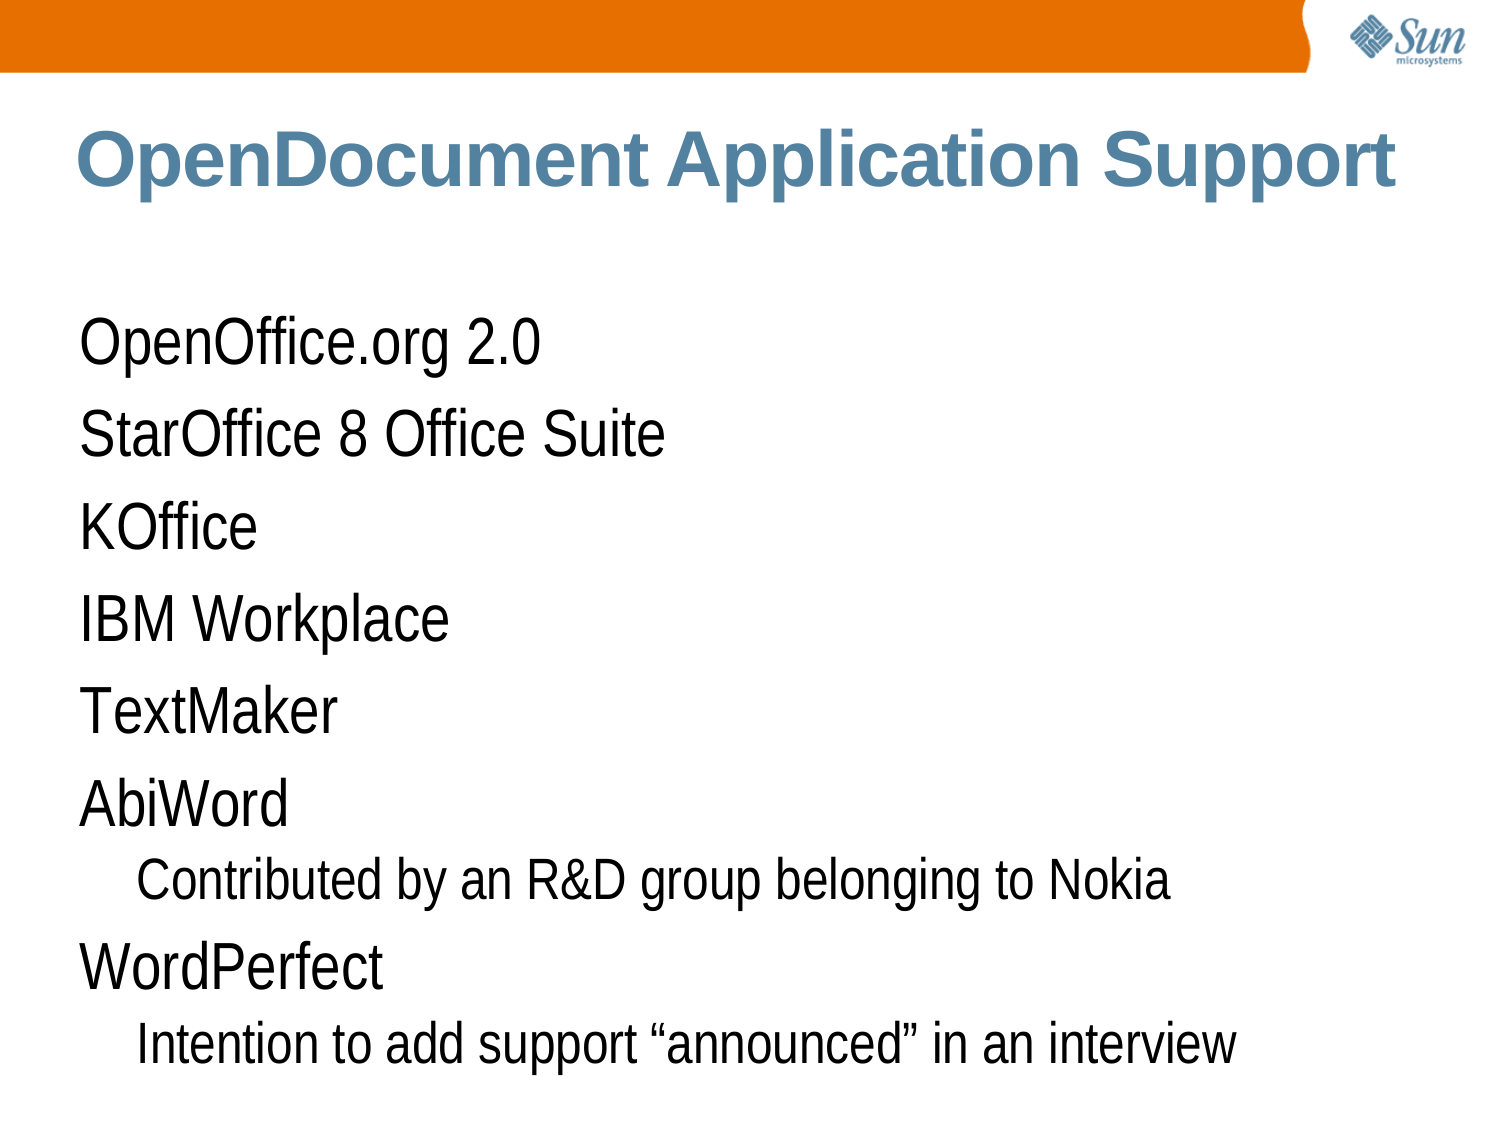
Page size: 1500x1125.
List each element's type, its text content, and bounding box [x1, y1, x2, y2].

picture [0, 0, 1500, 75]
title OpenDocument Application Support [75, 122, 1438, 228]
list OpenOffice.org 2.0 StarOffice 8 Office Suite KOffice IBM Workplace TextMaker AbiWord Contributed by an R&D group belonging to Nokia WordPerfect Intention to add support “announced” in an interview [60, 312, 1419, 1077]
